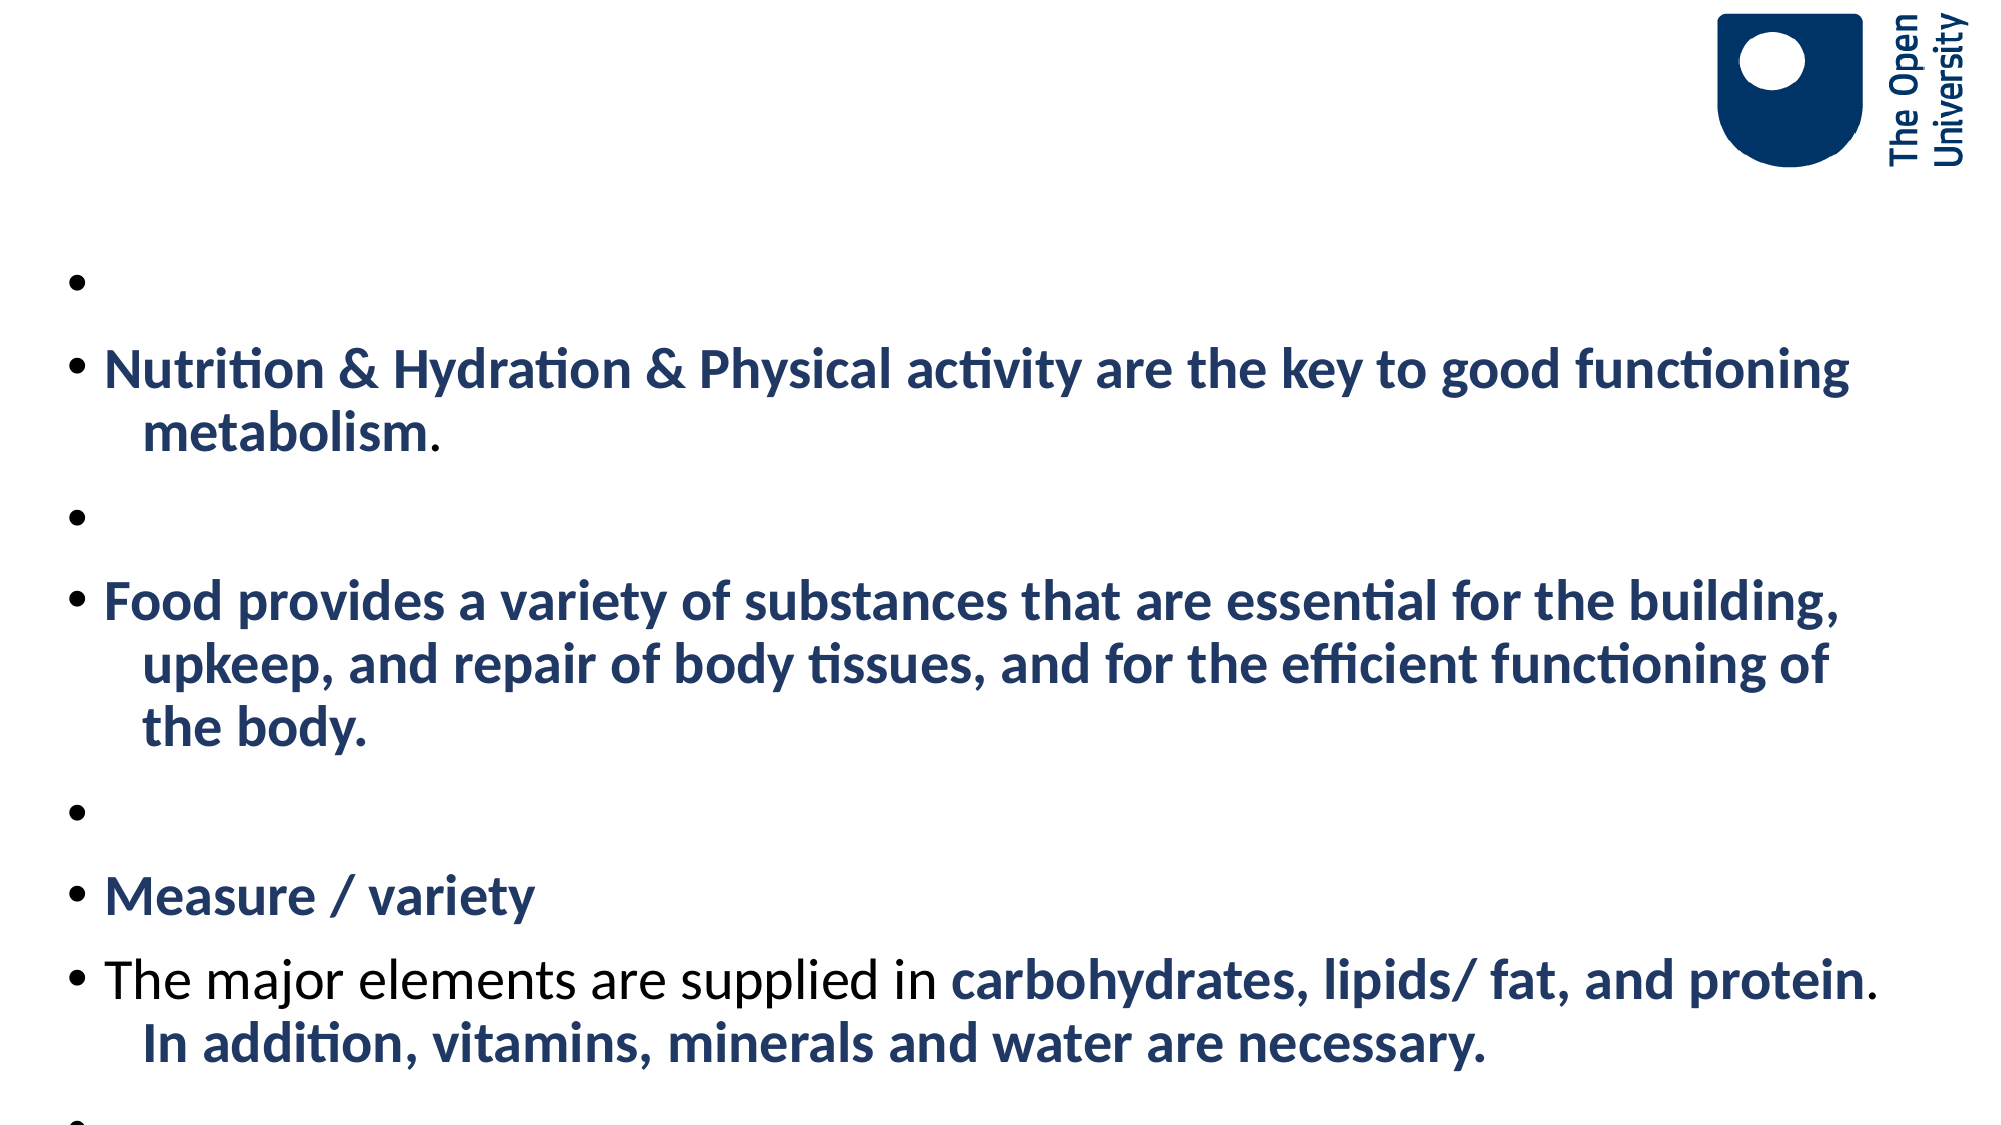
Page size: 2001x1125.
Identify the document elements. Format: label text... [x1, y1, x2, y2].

list Nutrition & Hydration & Physical activity are the key to good functioning metabolism. Food provides a variety of substances that are essential for the building, upkeep, and repair of body tissues, and for the efficient functioning of the body. Measure / variety The major elements are supplied in carbohydrates, lipids/ fat, and protein. In addition, vitamins, minerals and water are necessary. [52, 239, 1924, 1096]
picture [1716, 10, 1971, 170]
